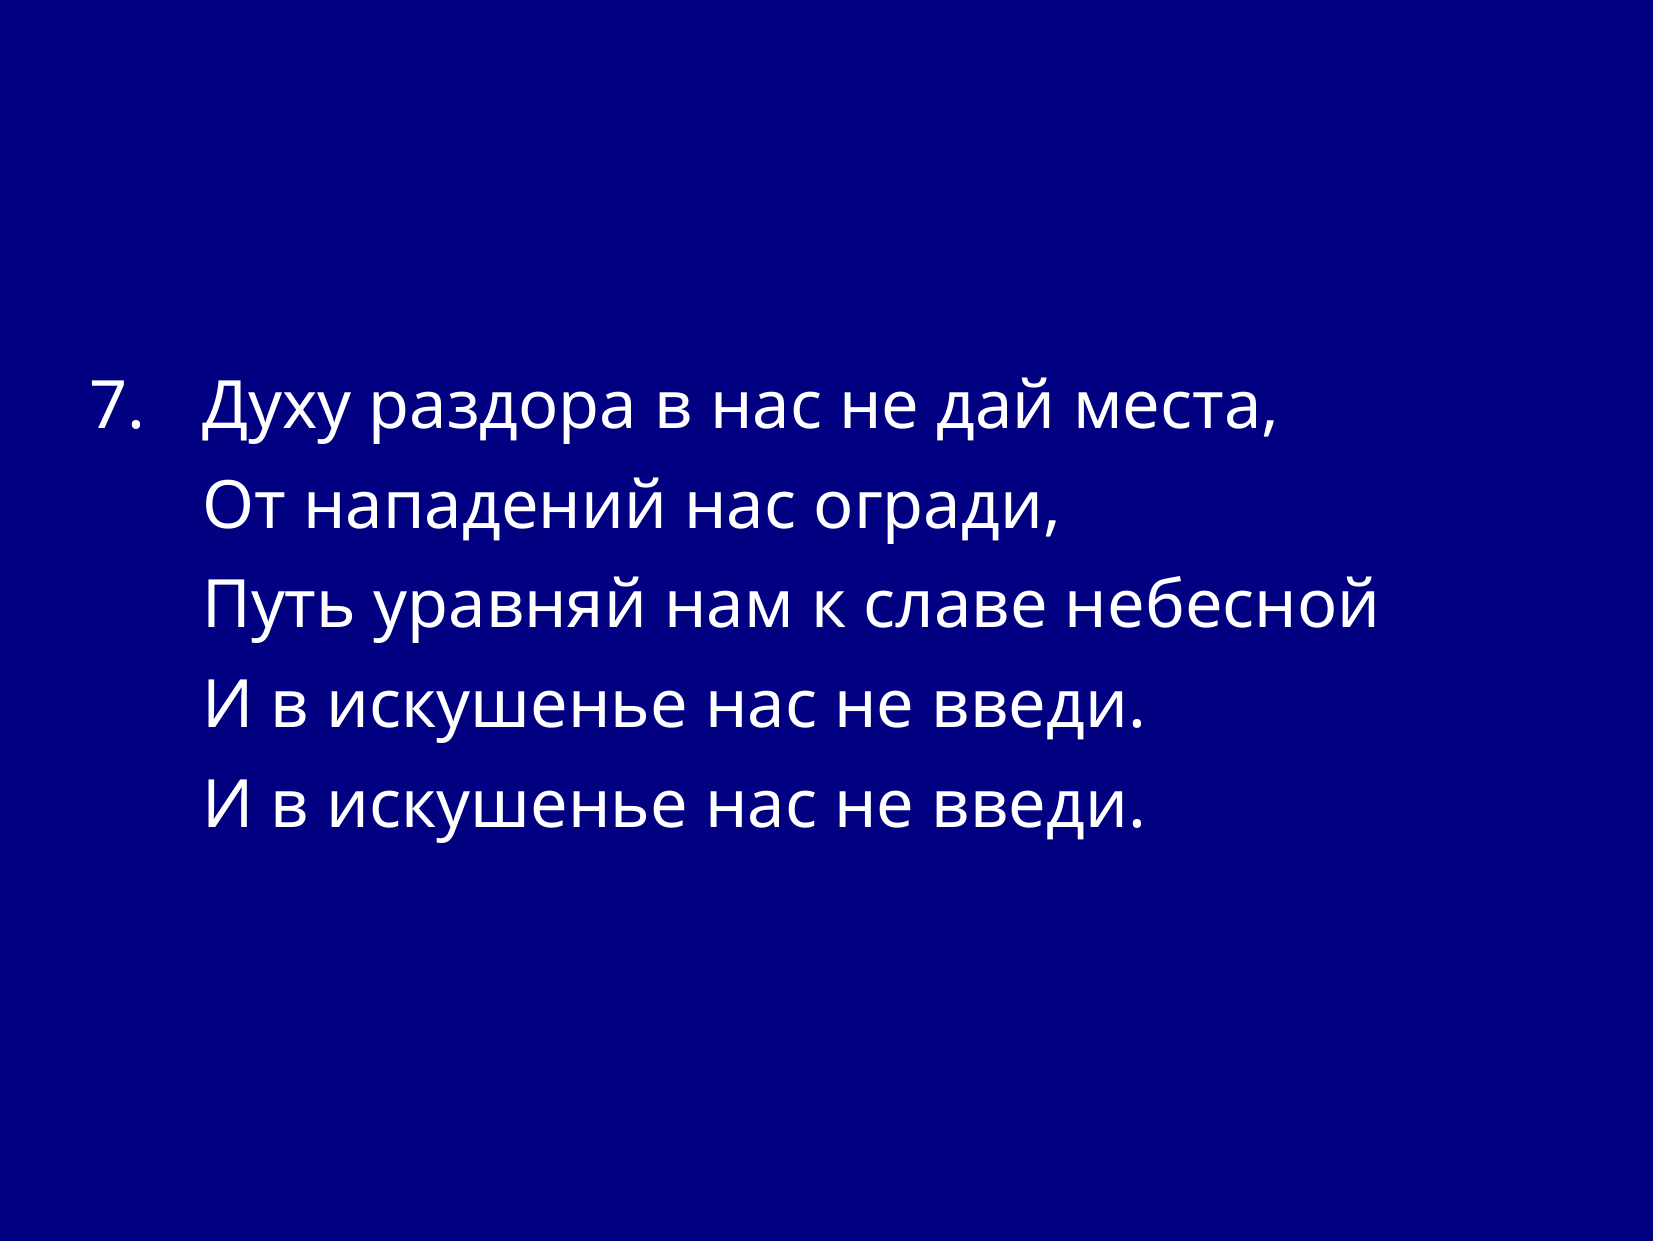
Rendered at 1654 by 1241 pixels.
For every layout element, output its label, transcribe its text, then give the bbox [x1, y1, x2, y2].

text_box 7. Духу раздора в нас не дай места, От нападений нас огради, Путь уравняй нам к славе небесной И в искушенье нас не введи. И в искушенье нас не введи. [75, 150, 1576, 1163]
